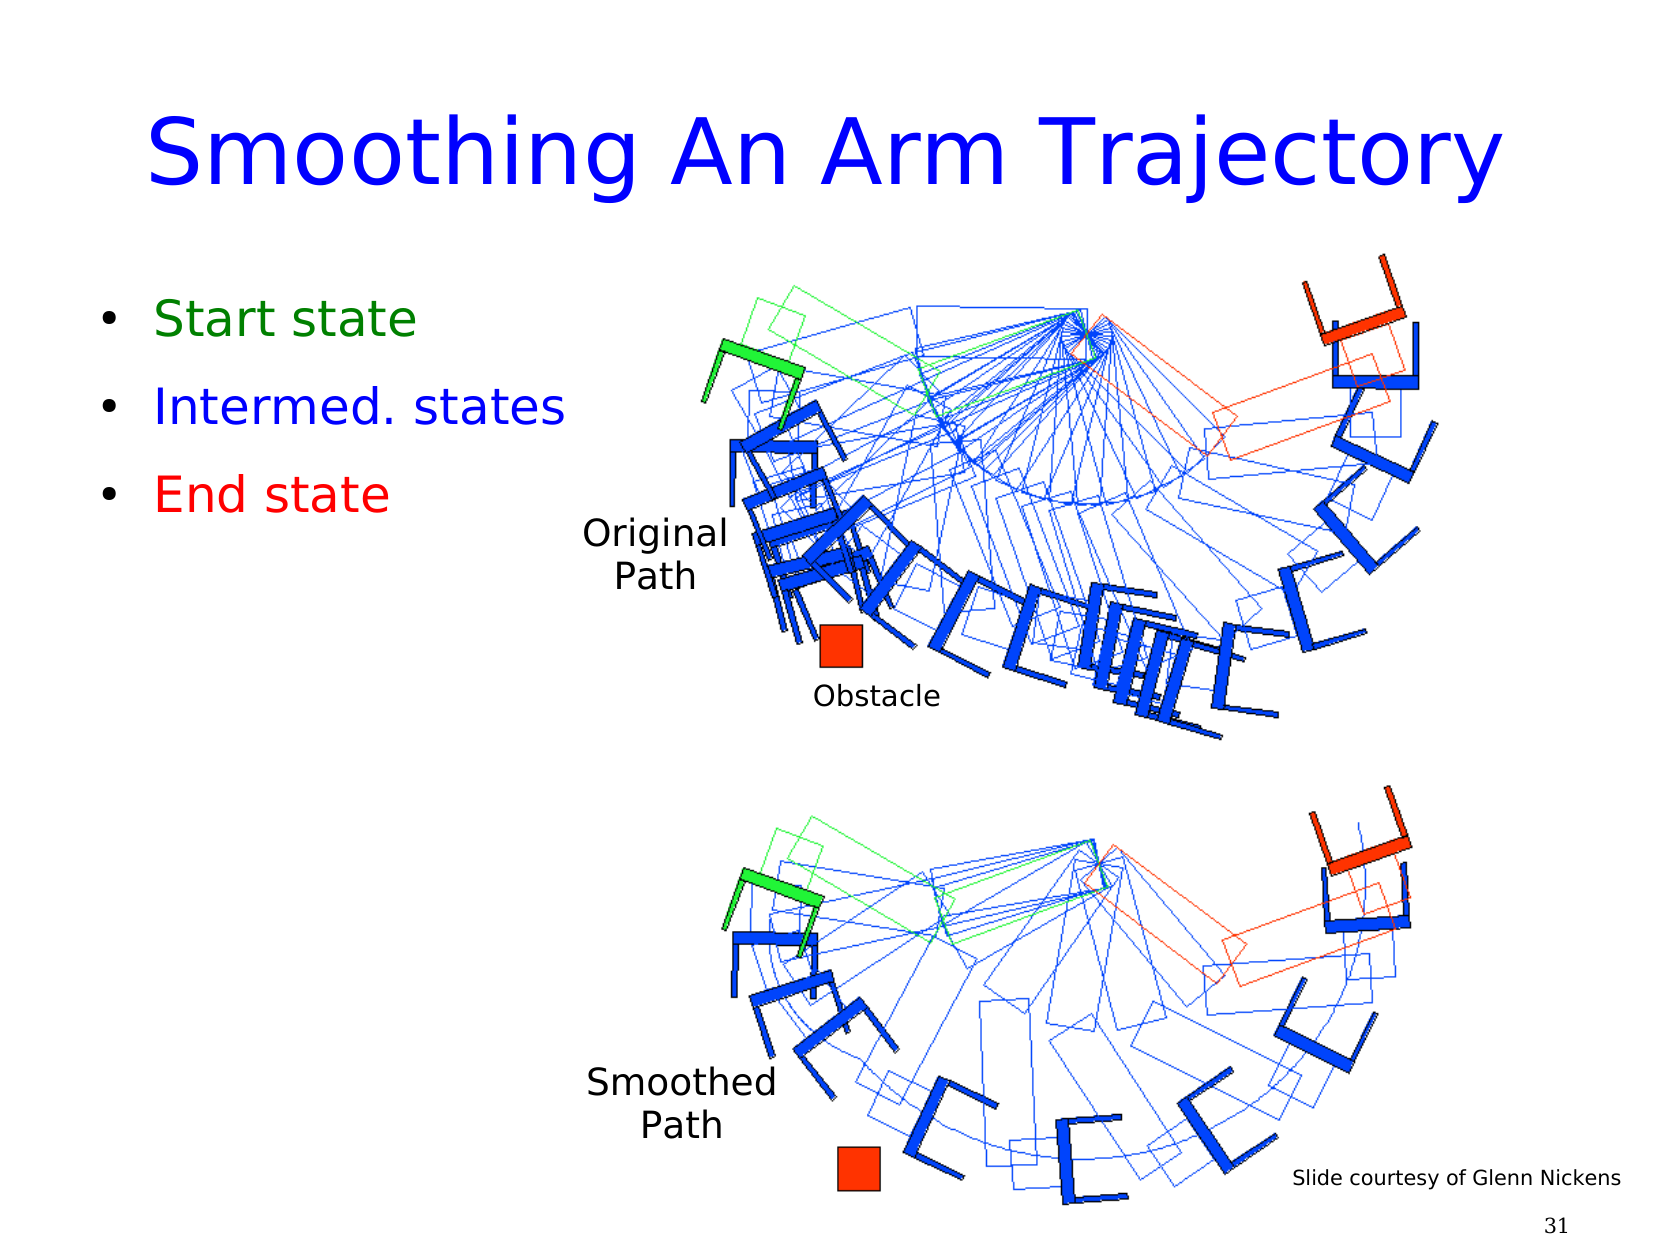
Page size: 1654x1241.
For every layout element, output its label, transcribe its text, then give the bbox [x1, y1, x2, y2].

text_box Original Path [559, 504, 753, 607]
list Start state Intermed. states End state [82, 290, 1571, 1095]
text_box Slide courtesy of Glenn Nickens [1231, 1158, 1653, 1199]
picture [682, 228, 1459, 290]
text_box Obstacle [757, 671, 998, 743]
text_box Smoothed Path [571, 1052, 793, 1155]
picture [682, 1095, 1459, 1241]
title Smoothing An Arm Trajectory [82, 49, 1571, 257]
